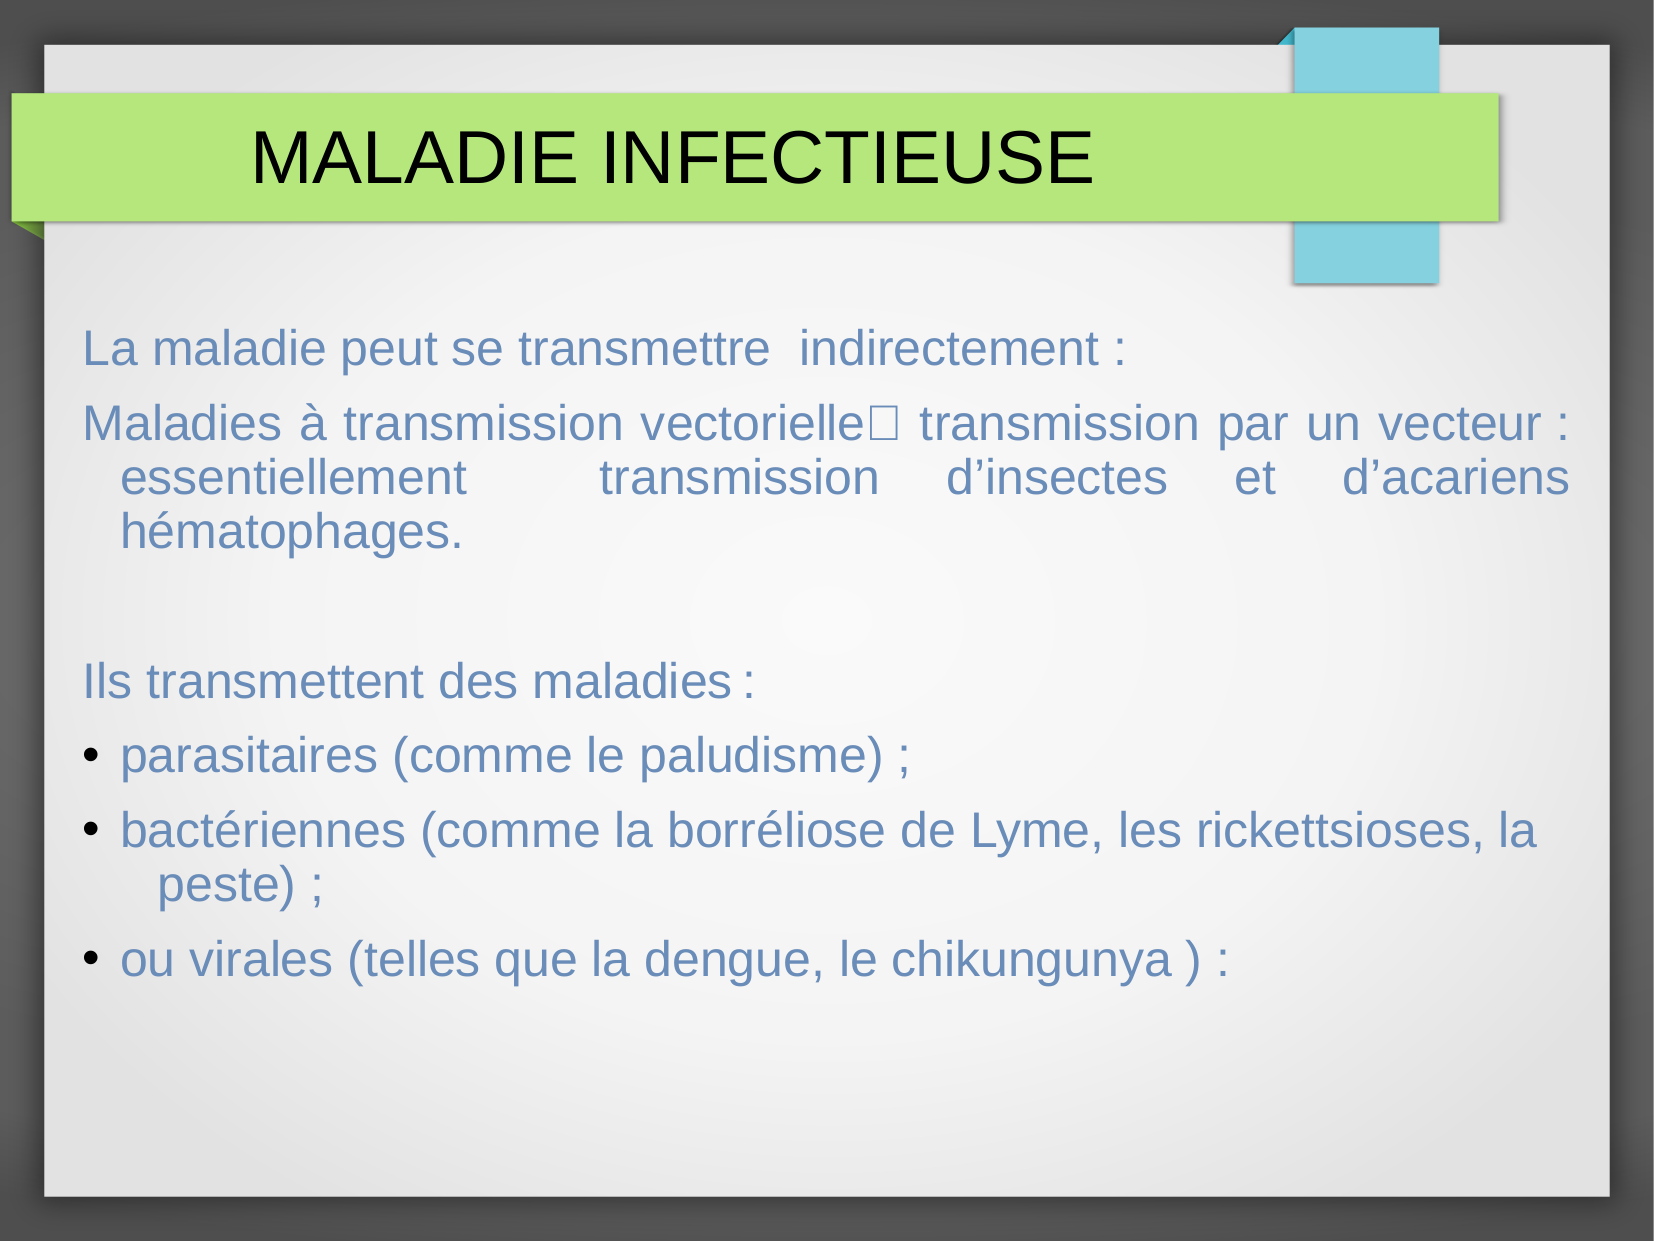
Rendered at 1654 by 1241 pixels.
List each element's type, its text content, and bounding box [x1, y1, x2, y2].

subtitle La maladie peut se transmettre indirectement : Maladies à transmission vectorielle transmission par un vecteur : essentiellement transmission d’insectes et d’acariens hématophages. Ils transmettent des maladies : parasitaires (comme le paludisme) ; bactériennes (comme la borréliose de Lyme, les rickettsioses, la peste) ; ou virales (telles que la dengue, le chikungunya ) : [82, 295, 1571, 1015]
title MALADIE INFECTIEUSE [82, 94, 1264, 213]
